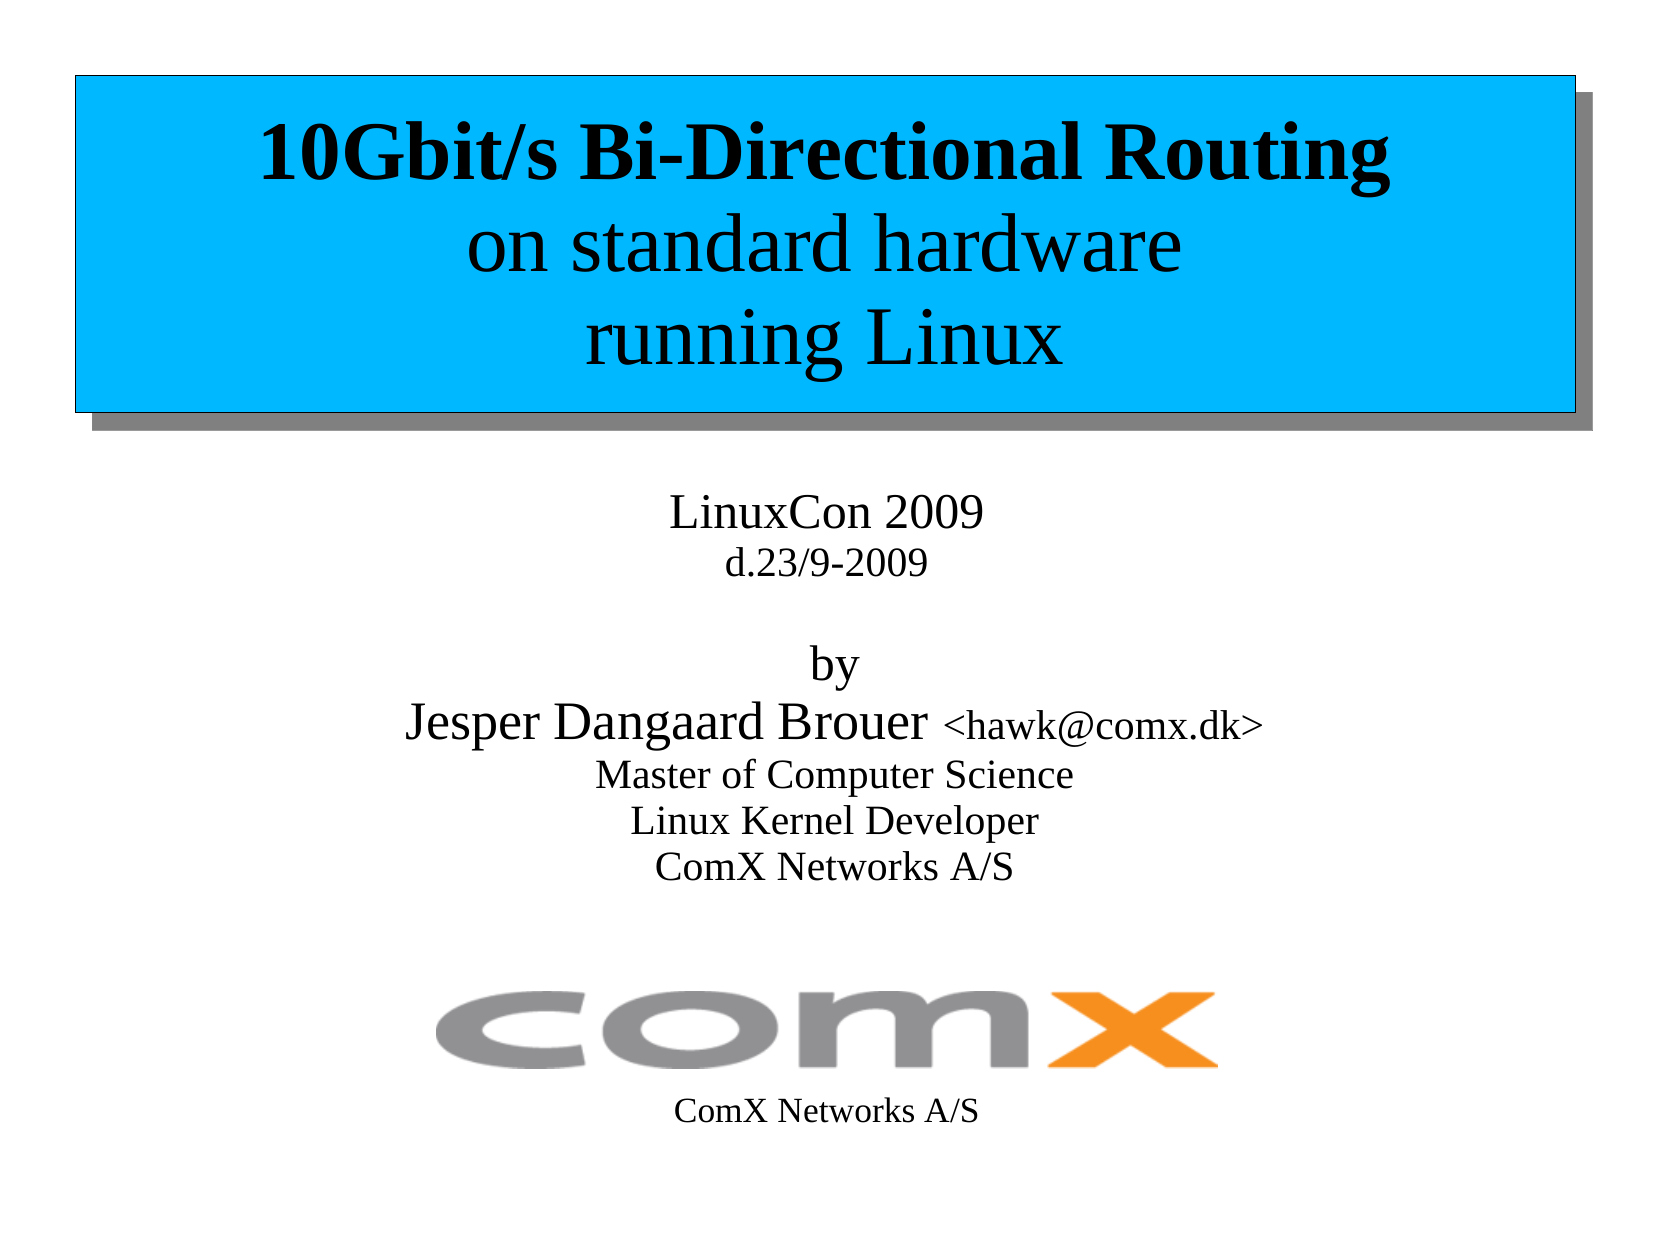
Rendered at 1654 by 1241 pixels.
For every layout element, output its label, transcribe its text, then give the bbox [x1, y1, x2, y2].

text_box ComX Networks A/S [597, 1075, 1057, 1182]
text_box by Jesper Dangaard Brouer <hawk@comx.dk> Master of Computer Science Linux Kernel Developer ComX Networks A/S [390, 620, 1503, 918]
text_box LinuxCon 2009 d.23/9-2009 [466, 468, 1188, 612]
text_box 10Gbit/s Bi-Directional Routing on standard hardware running Linux [75, 75, 1576, 413]
picture [436, 991, 1218, 1069]
